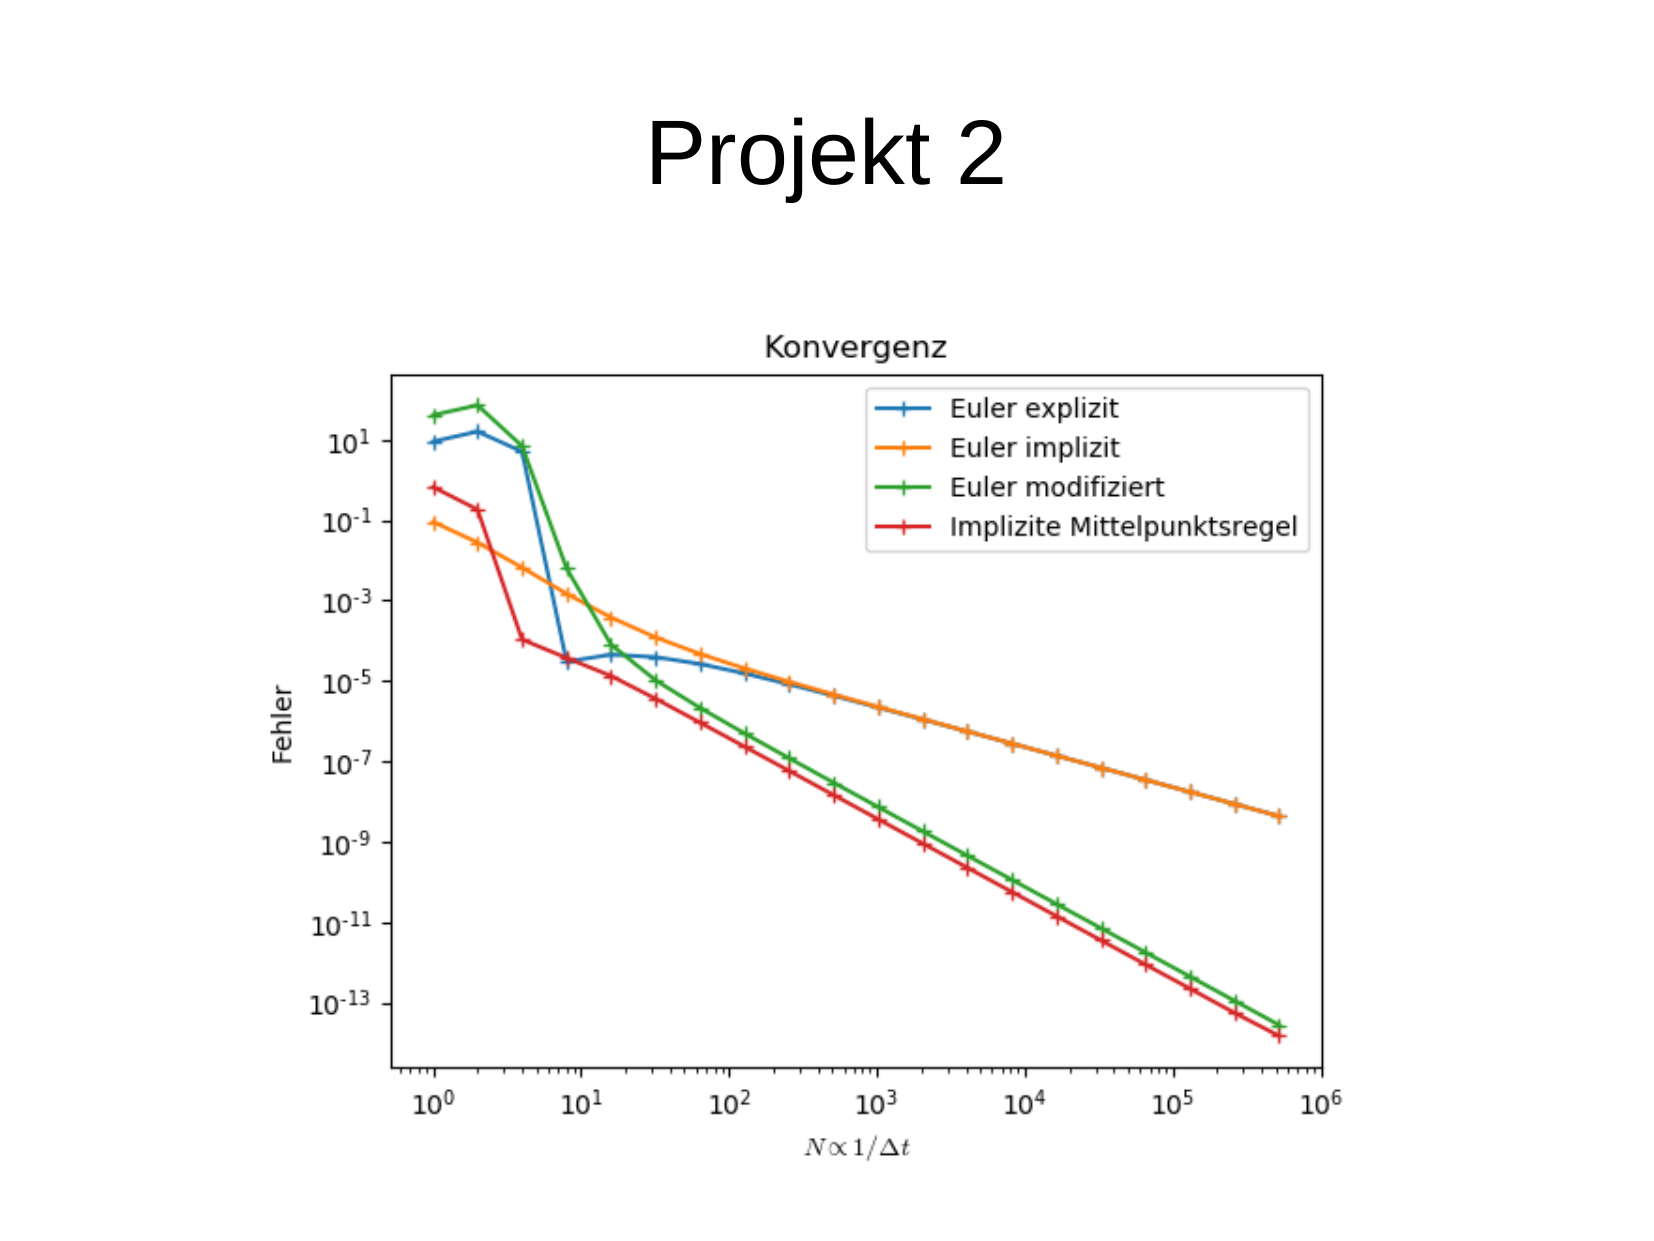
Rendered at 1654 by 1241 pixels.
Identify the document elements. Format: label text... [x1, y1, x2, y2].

title Projekt 2 [82, 49, 1571, 257]
picture [241, 266, 1442, 1167]
